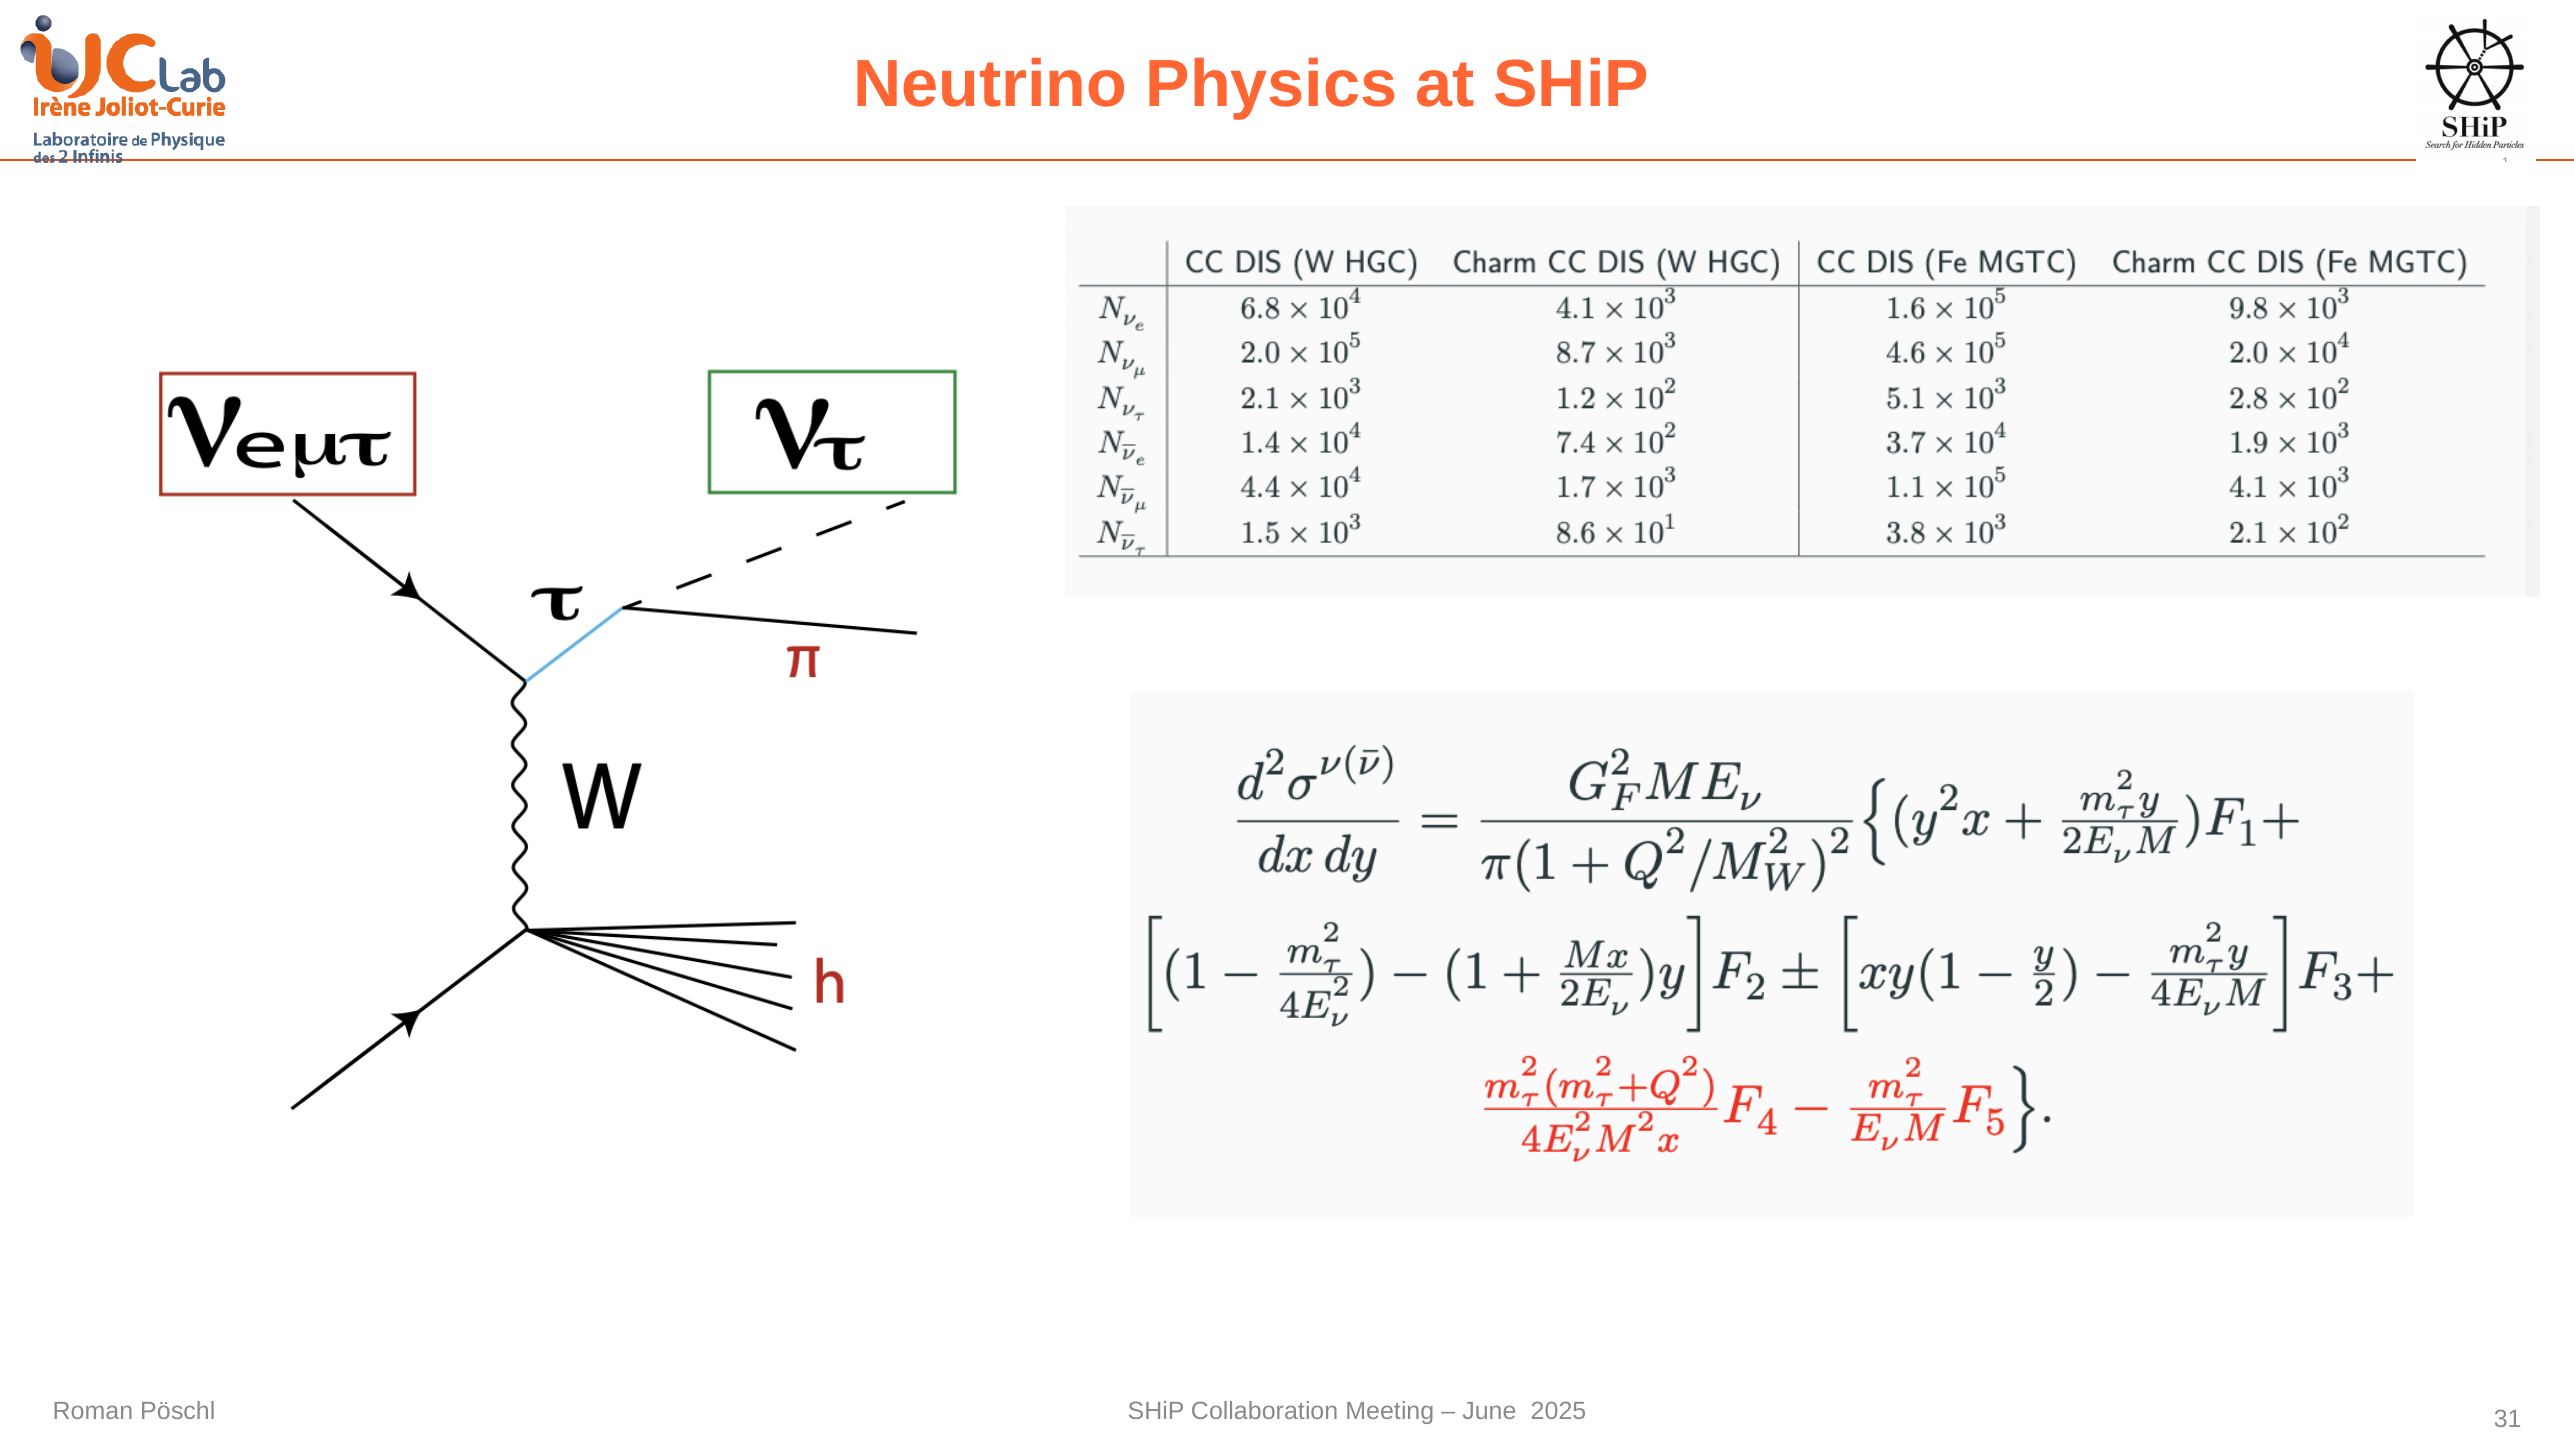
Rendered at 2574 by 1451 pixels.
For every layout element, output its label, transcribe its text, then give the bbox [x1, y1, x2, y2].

picture [85, 206, 2540, 1176]
title Neutrino Physics at SHiP [93, 34, 2410, 132]
picture [2416, 11, 2536, 162]
picture [1131, 691, 2414, 1217]
picture [4, 0, 241, 178]
